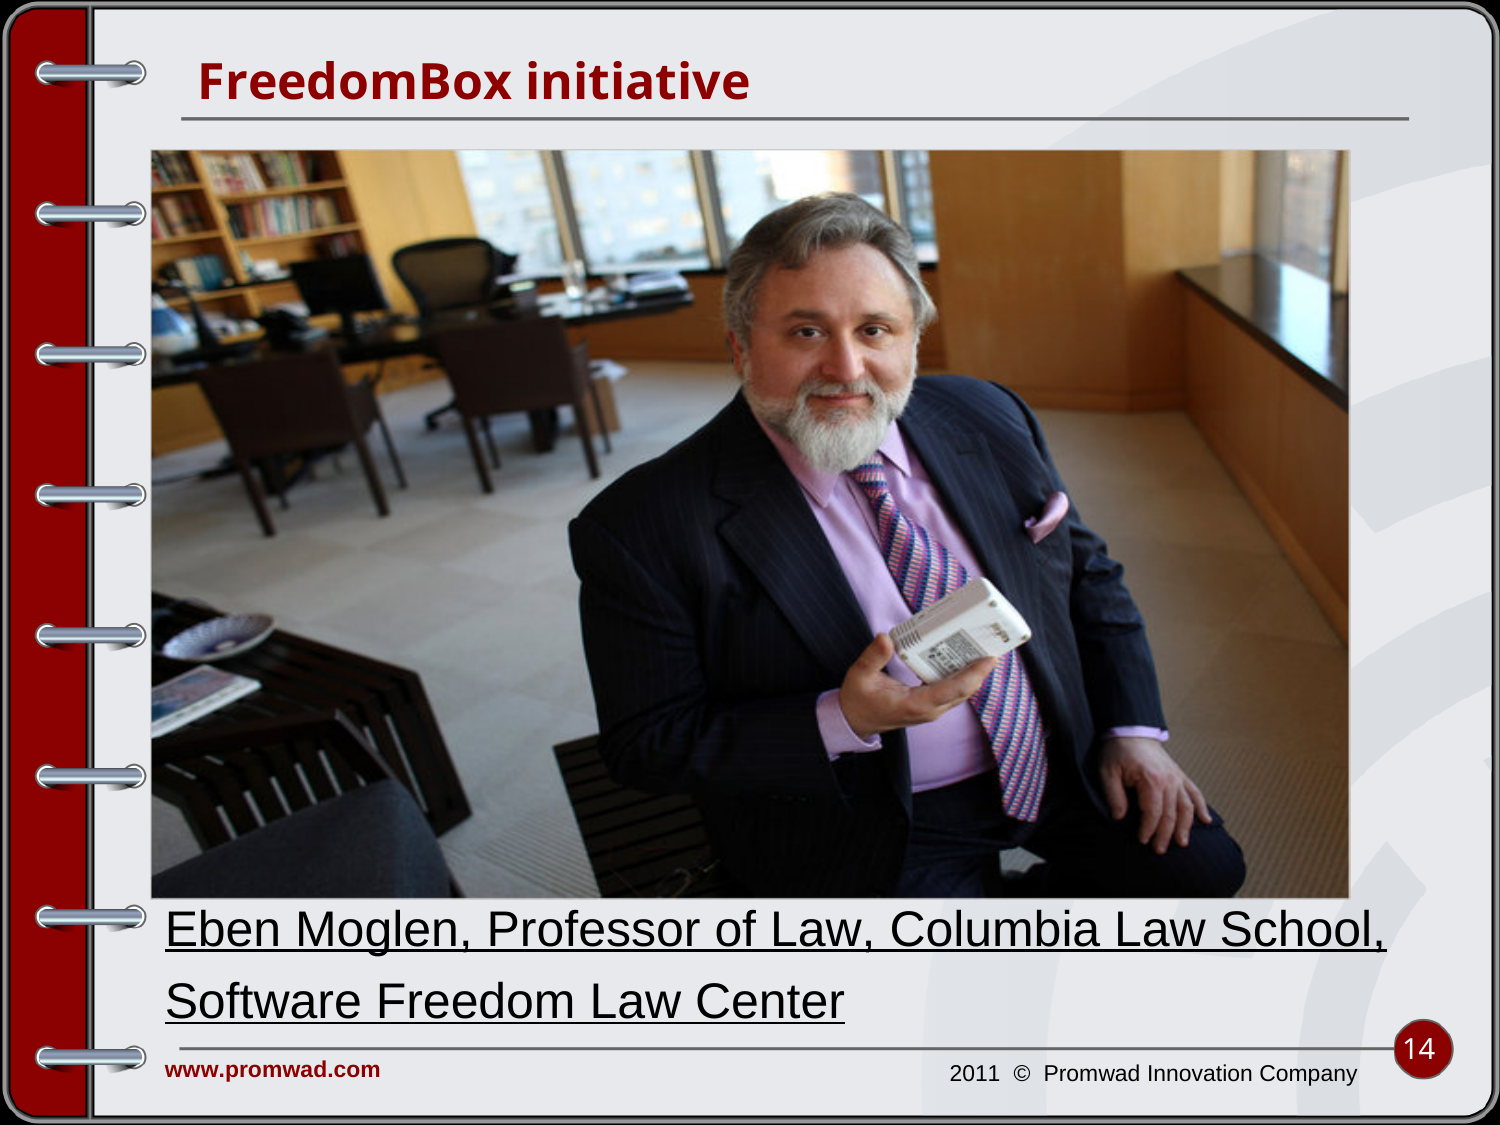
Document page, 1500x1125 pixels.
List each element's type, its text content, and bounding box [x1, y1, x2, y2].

text_box www.promwad.com [150, 1046, 405, 1090]
picture [0, 0, 1500, 1125]
text_box Eben Moglen, Professor of Law, Columbia Law School, Software Freedom Law Center [150, 900, 1426, 975]
text_box 2011 © Promwad Innovation Company [634, 1051, 1373, 1095]
text_box <number> [1332, 1023, 1500, 1079]
text_box FreedomBox initiative [183, 45, 1400, 114]
